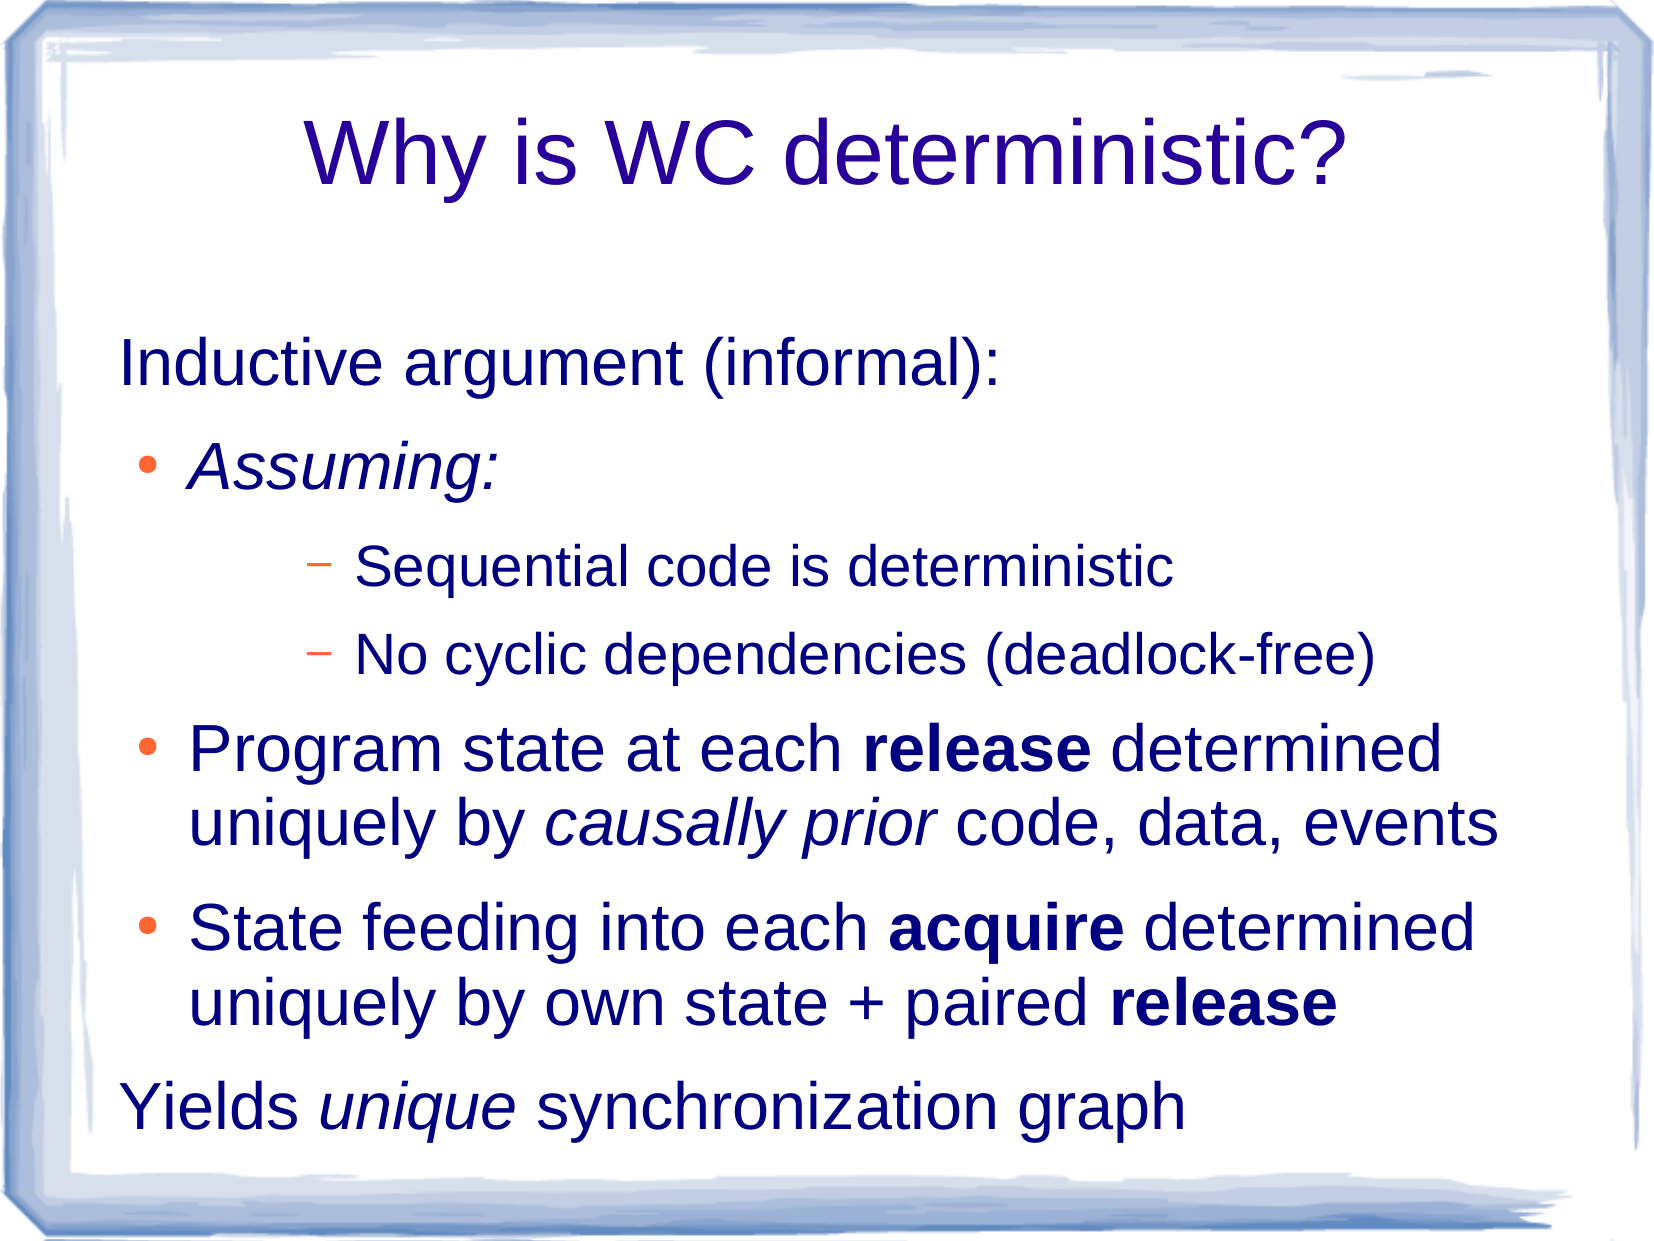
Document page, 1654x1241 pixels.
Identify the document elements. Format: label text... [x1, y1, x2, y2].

picture [0, 0, 1654, 1241]
title Why is WC deterministic? [82, 49, 1571, 257]
list Inductive argument (informal): Assuming: Sequential code is deterministic No cyclic dependencies (deadlock-free) Program state at each release determined uniquely by causally prior code, data, events State feeding into each acquire determined uniquely by own state + paired release Yields unique synchronization graph [118, 324, 1571, 1142]
